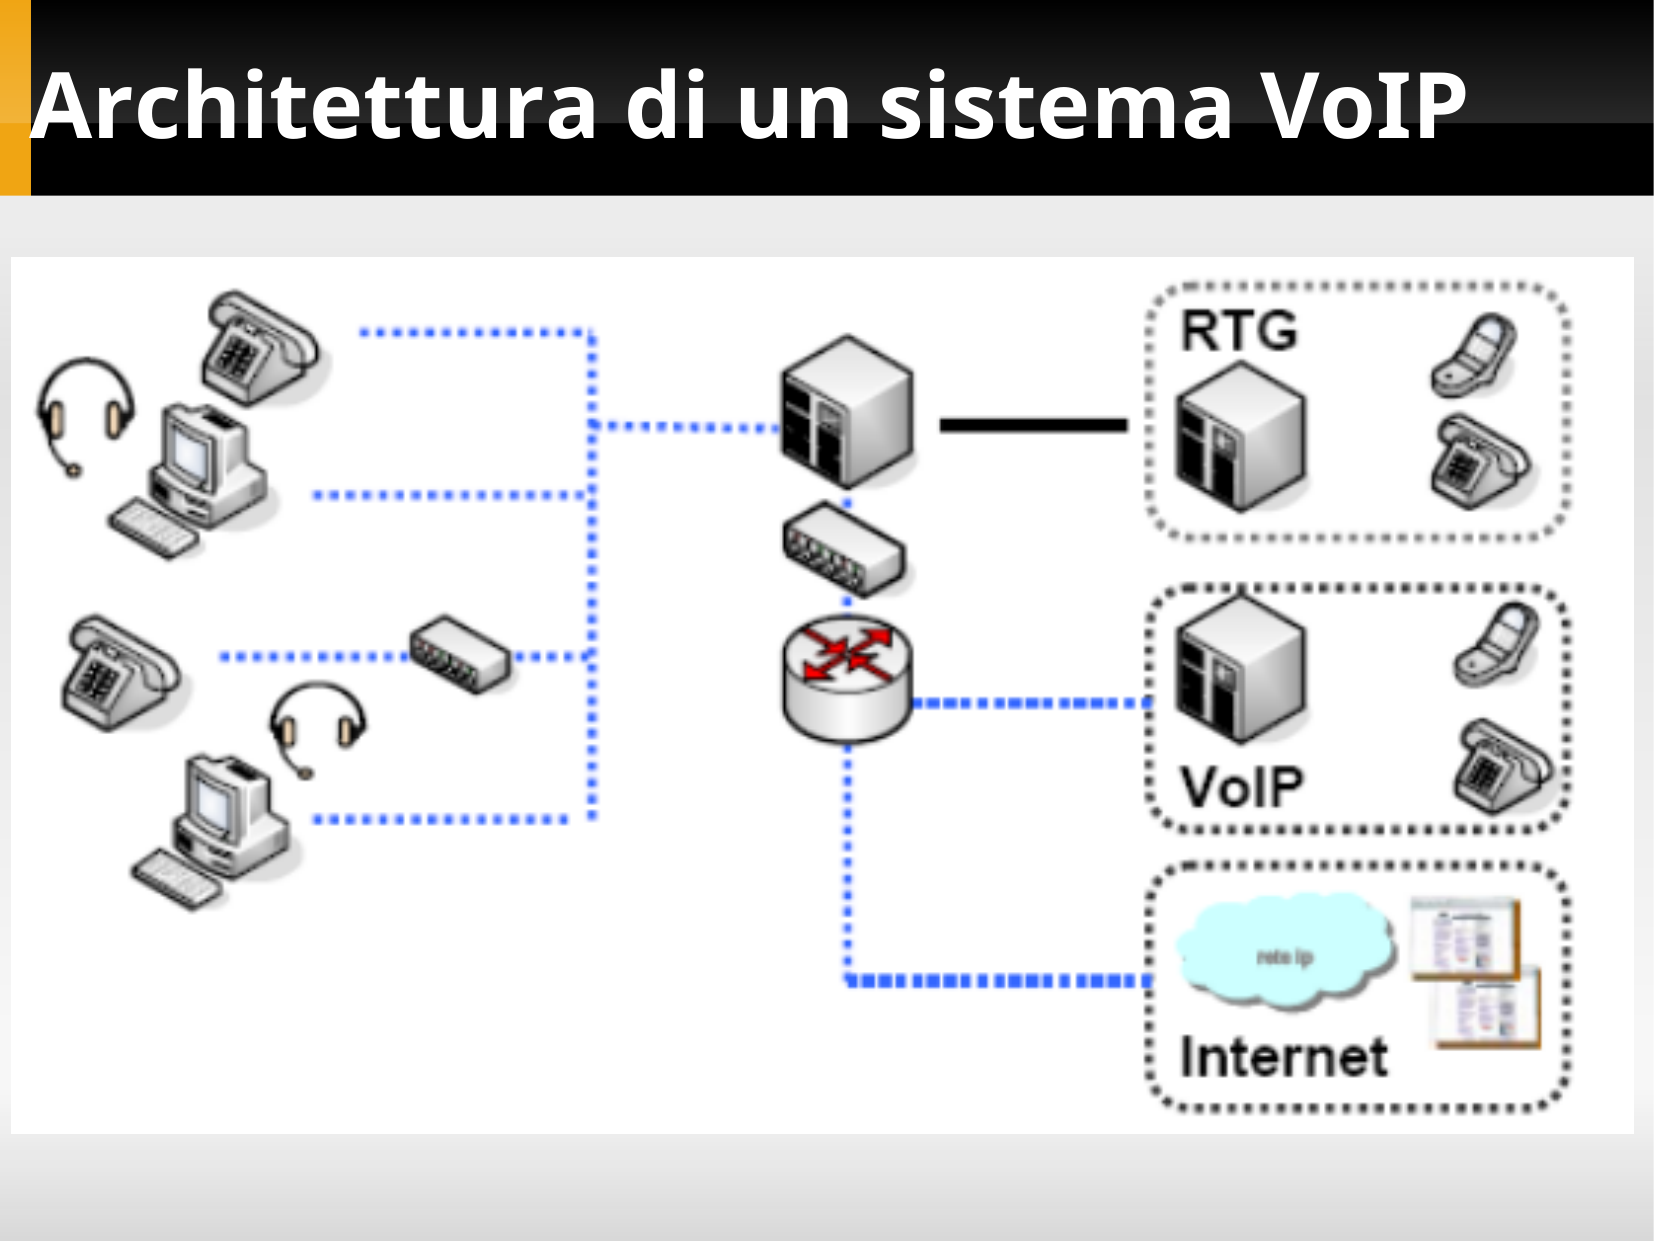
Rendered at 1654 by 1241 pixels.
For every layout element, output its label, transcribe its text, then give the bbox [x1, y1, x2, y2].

title Architettura di un sistema VoIP [29, 0, 1625, 208]
picture [0, 0, 1654, 1241]
